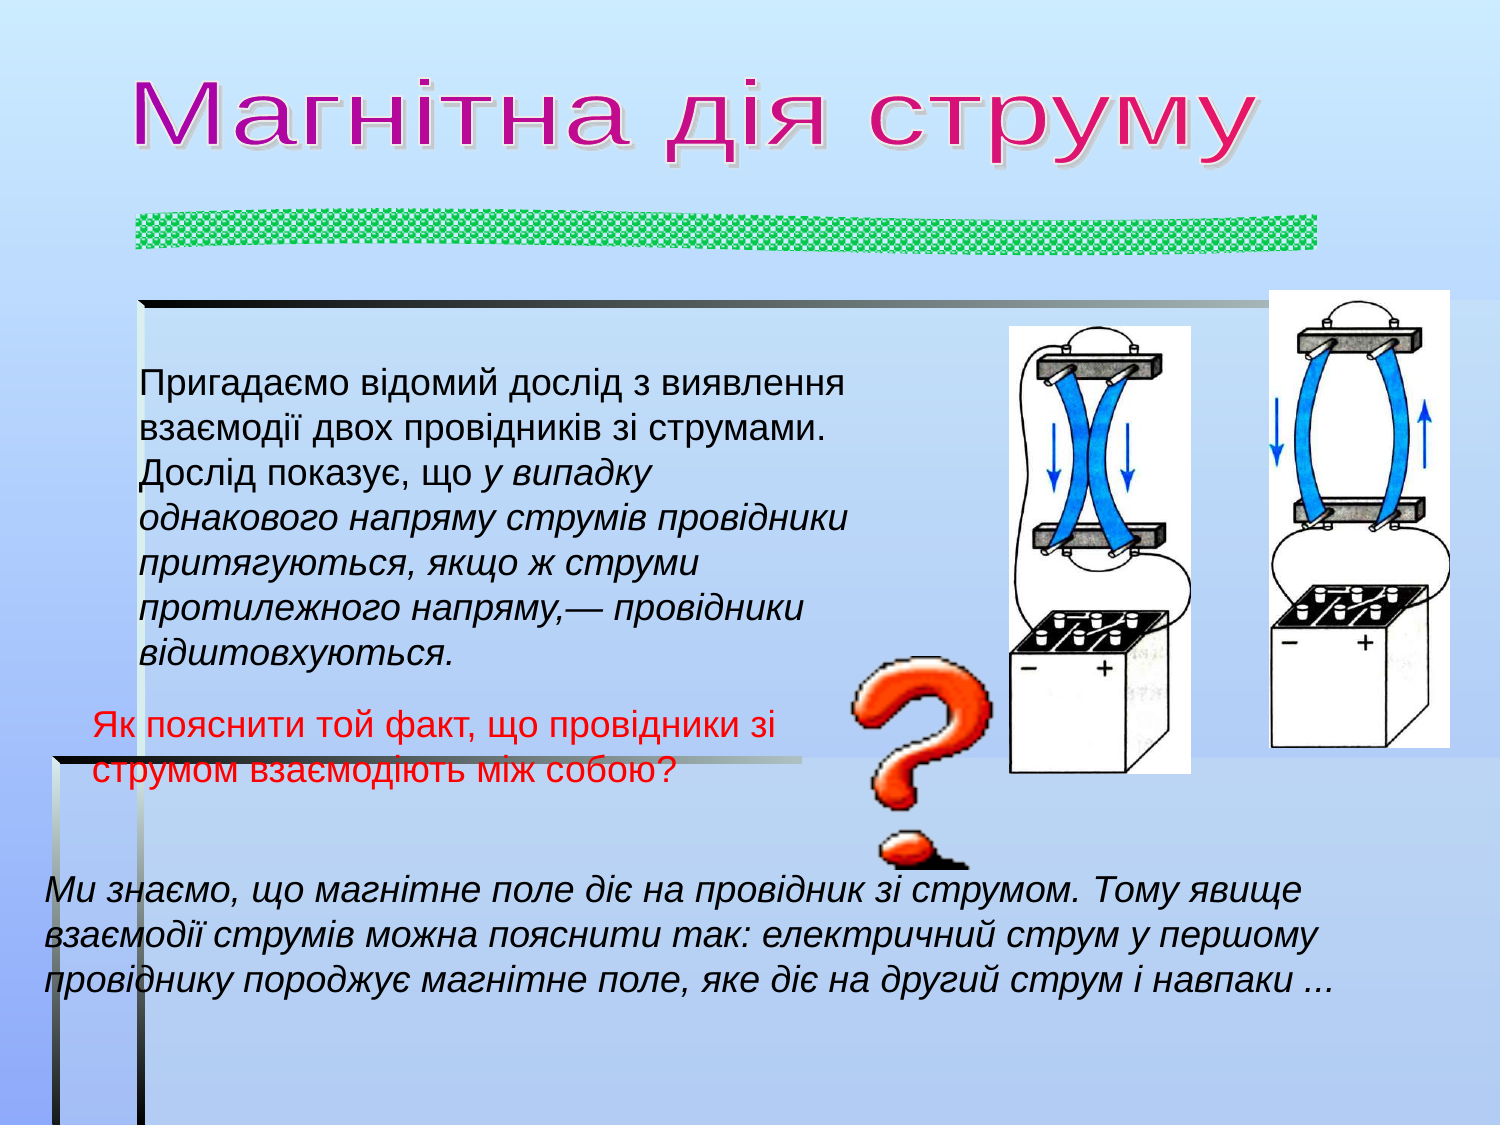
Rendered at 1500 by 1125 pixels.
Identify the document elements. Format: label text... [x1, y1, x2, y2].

text_box Магнітна дія струму [870, 95, 924, 146]
text_box Магнітна дія струму [1050, 96, 1112, 164]
text_box Магнітна дія струму [502, 96, 554, 145]
text_box Магнітна дія струму [1118, 96, 1187, 145]
text_box Магнітна дія струму [1196, 96, 1258, 164]
text_box Як пояснити той факт, що провідники зі струмом взаємодіють між собою? [77, 692, 832, 797]
text_box Магнітна дія струму [765, 96, 823, 145]
text_box Магнітна дія струму [135, 81, 218, 145]
text_box Магнітна дія струму [234, 95, 298, 146]
text_box Магнітна дія струму [990, 95, 1047, 164]
picture [1269, 290, 1450, 748]
text_box Ми знаємо, що магнітне поле діє на провідник зі струмом. Тому явище взаємодії струмів можна пояснити так: електричний струм у першому провіднику породжує магнітне поле, яке діє на другий струм і навпаки ... [29, 858, 1352, 1008]
text_box Магнітна дія струму [418, 96, 430, 145]
text_box Пригадаємо відомий дослід з виявлення взаємодії двох провідників зі струмами. Дослід показує, що у випадку однакового напряму струмів провідники притягуються, якщо ж струми протилежного напряму,— провідники відштовхуються. [124, 350, 874, 680]
text_box Магнітна дія струму [306, 96, 340, 145]
text_box Магнітна дія струму [666, 96, 735, 164]
text_box Магнітна дія струму [928, 96, 981, 145]
text_box Магнітна дія струму [351, 96, 403, 145]
text_box Магнітна дія струму [567, 95, 631, 146]
text_box [135, 208, 1317, 256]
picture [832, 326, 1191, 870]
text_box Магнітна дія струму [440, 96, 493, 145]
text_box Магнітна дія струму [745, 96, 756, 145]
